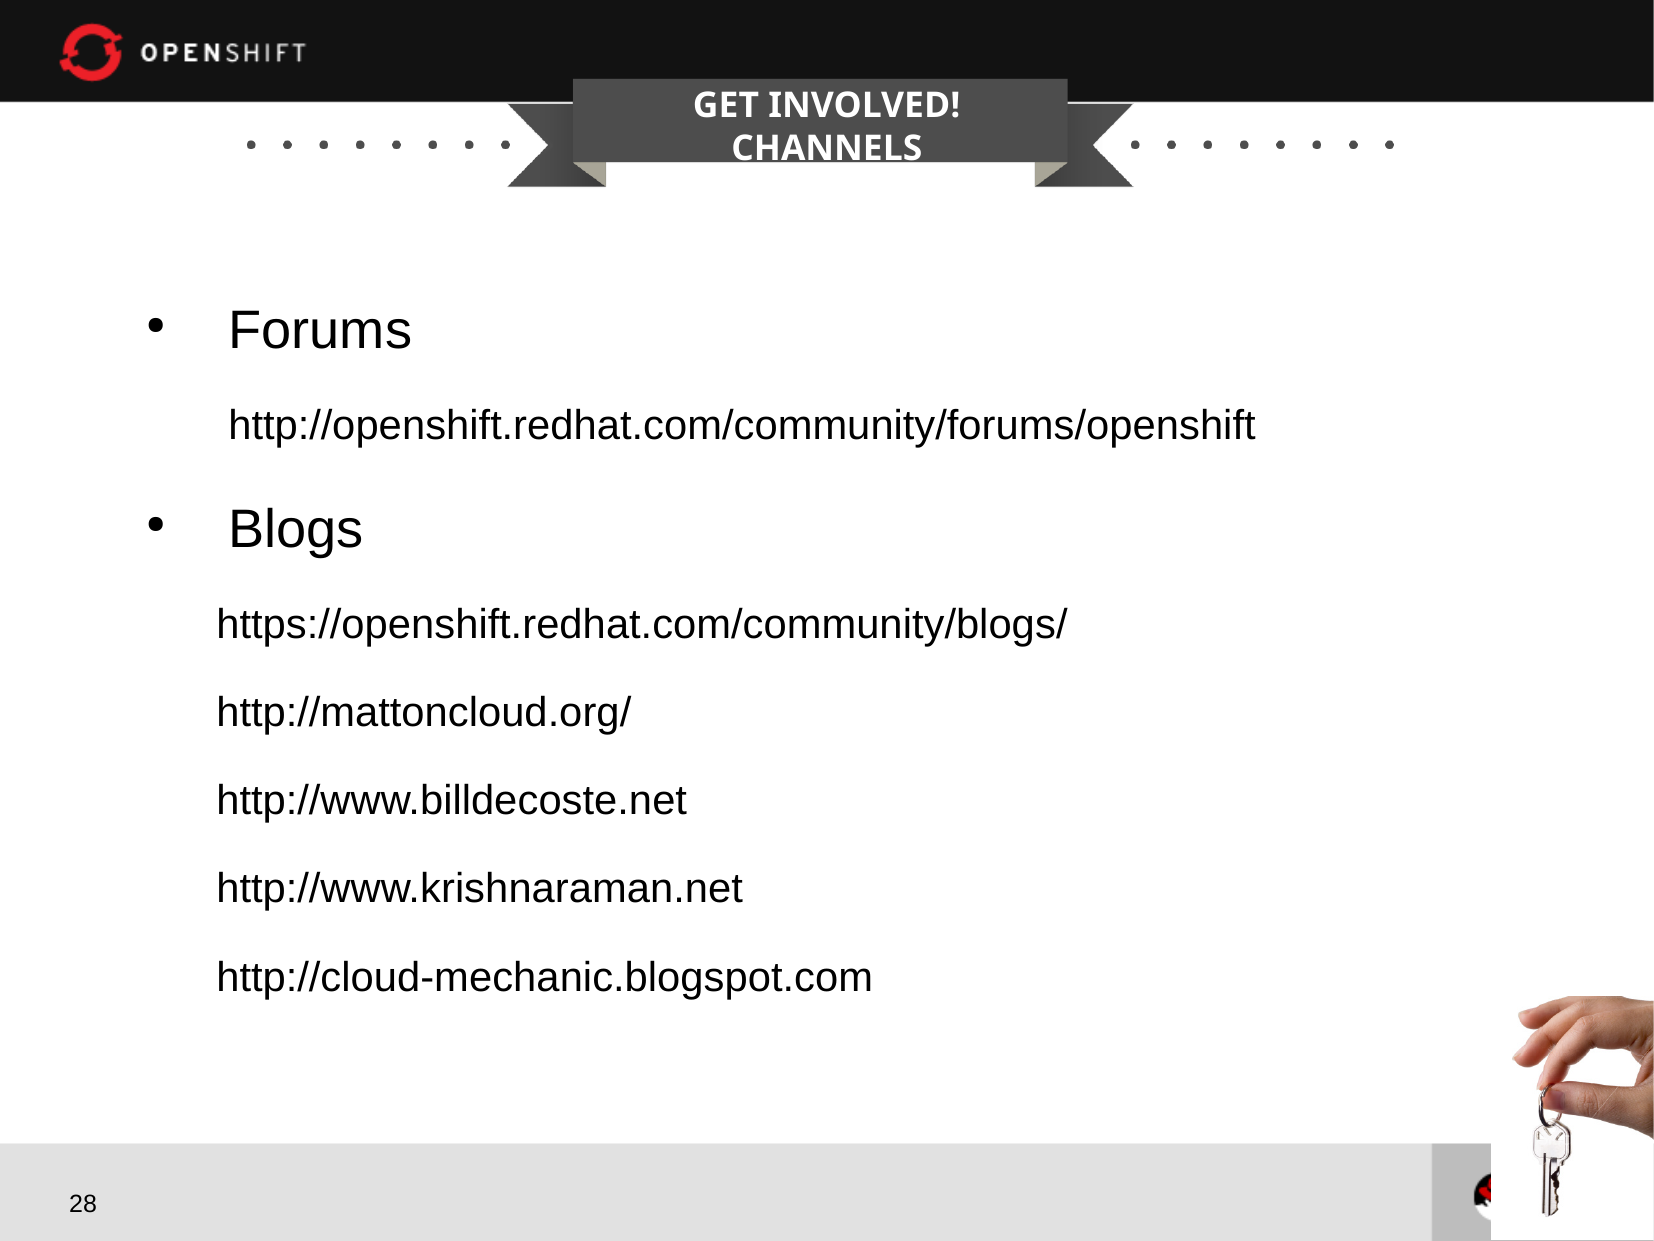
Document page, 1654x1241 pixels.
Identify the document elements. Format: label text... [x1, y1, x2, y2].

text_box Forums http://openshift.redhat.com/community/forums/openshift Blogs https://openshift.redhat.com/community/blogs/ http://mattoncloud.org/ http://www.billdecoste.net http://www.krishnaraman.net http://cloud-mechanic.blogspot.com [129, 253, 1552, 1047]
text_box GET INVOLVED! CHANNELS [581, 74, 1073, 175]
picture [0, 0, 1654, 1241]
